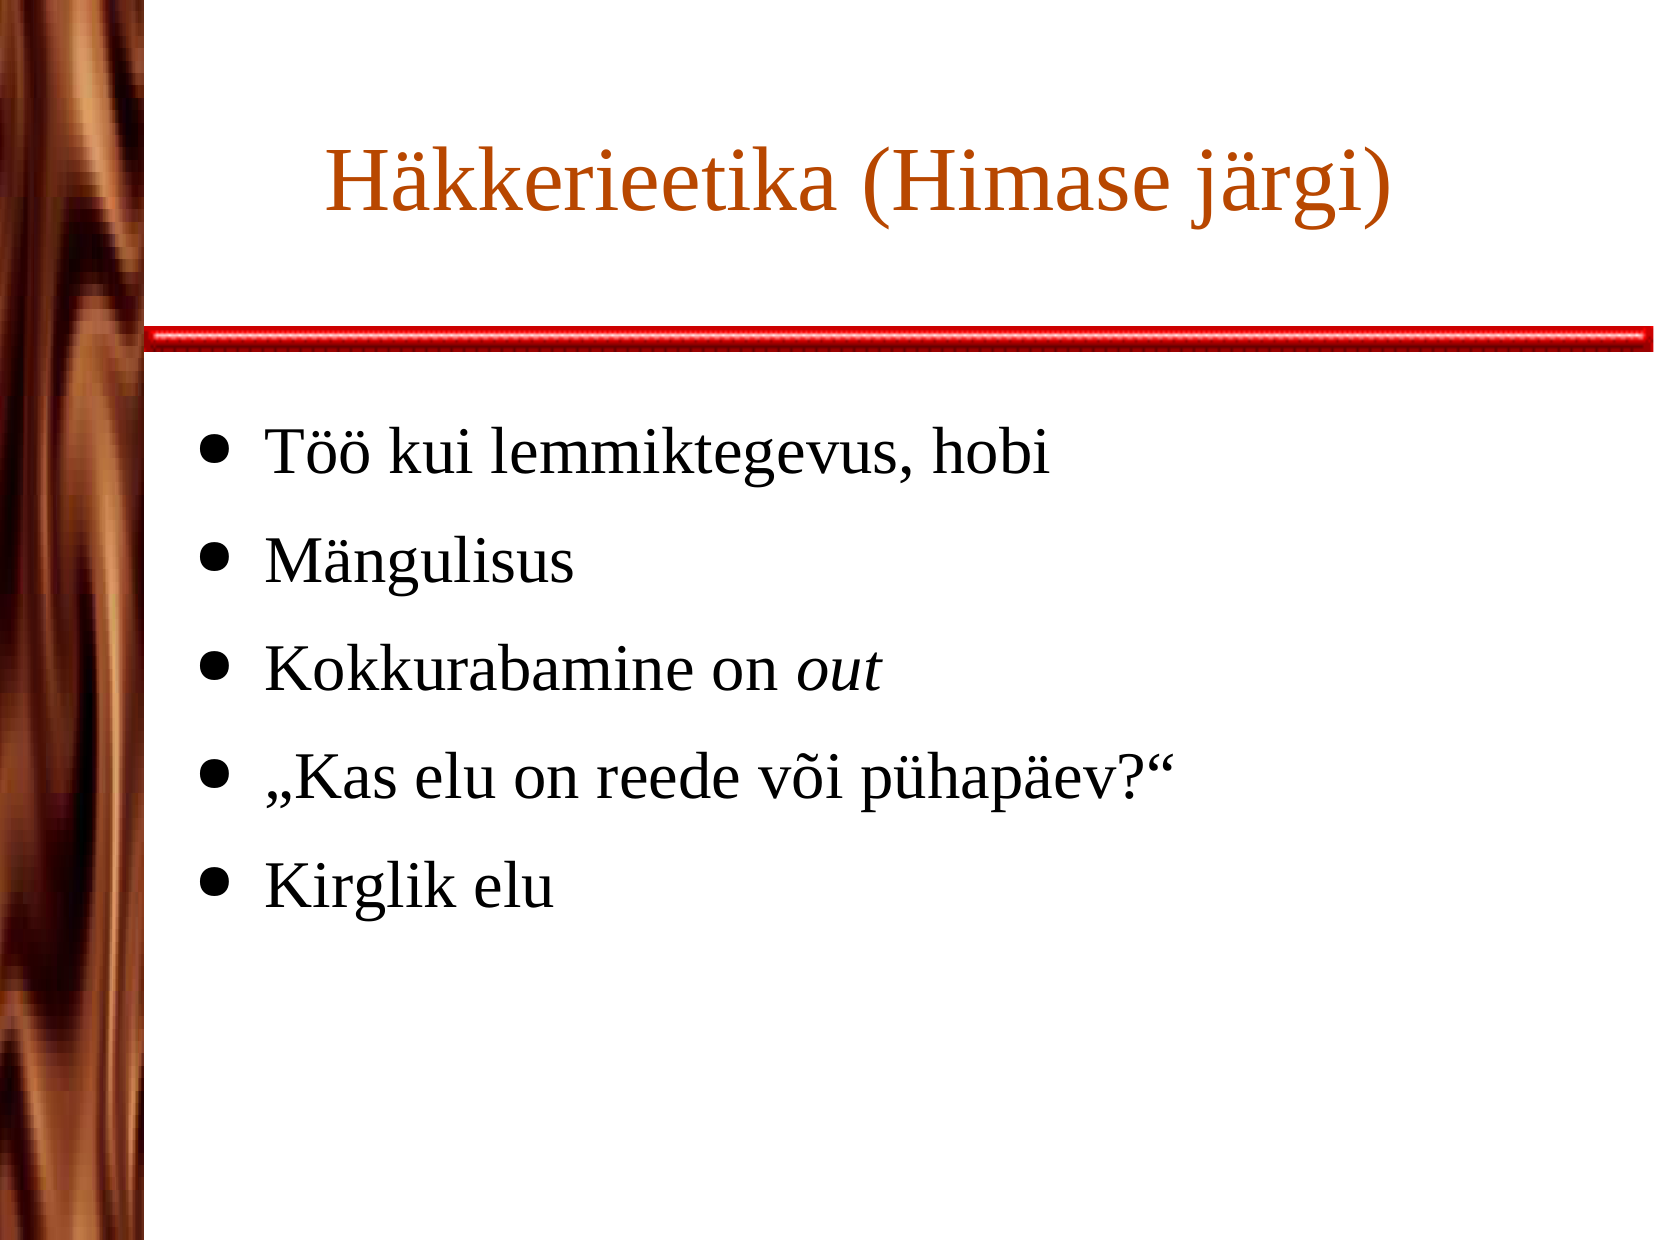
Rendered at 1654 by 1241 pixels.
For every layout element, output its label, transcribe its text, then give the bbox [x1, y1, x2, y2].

picture [0, 0, 1654, 1240]
title Häkkerieetika (Himase järgi) [154, 69, 1566, 281]
list Töö kui lemmiktegevus, hobi Mängulisus Kokkurabamine on out „Kas elu on reede või pühapäev?“ Kirglik elu [183, 408, 1595, 1189]
